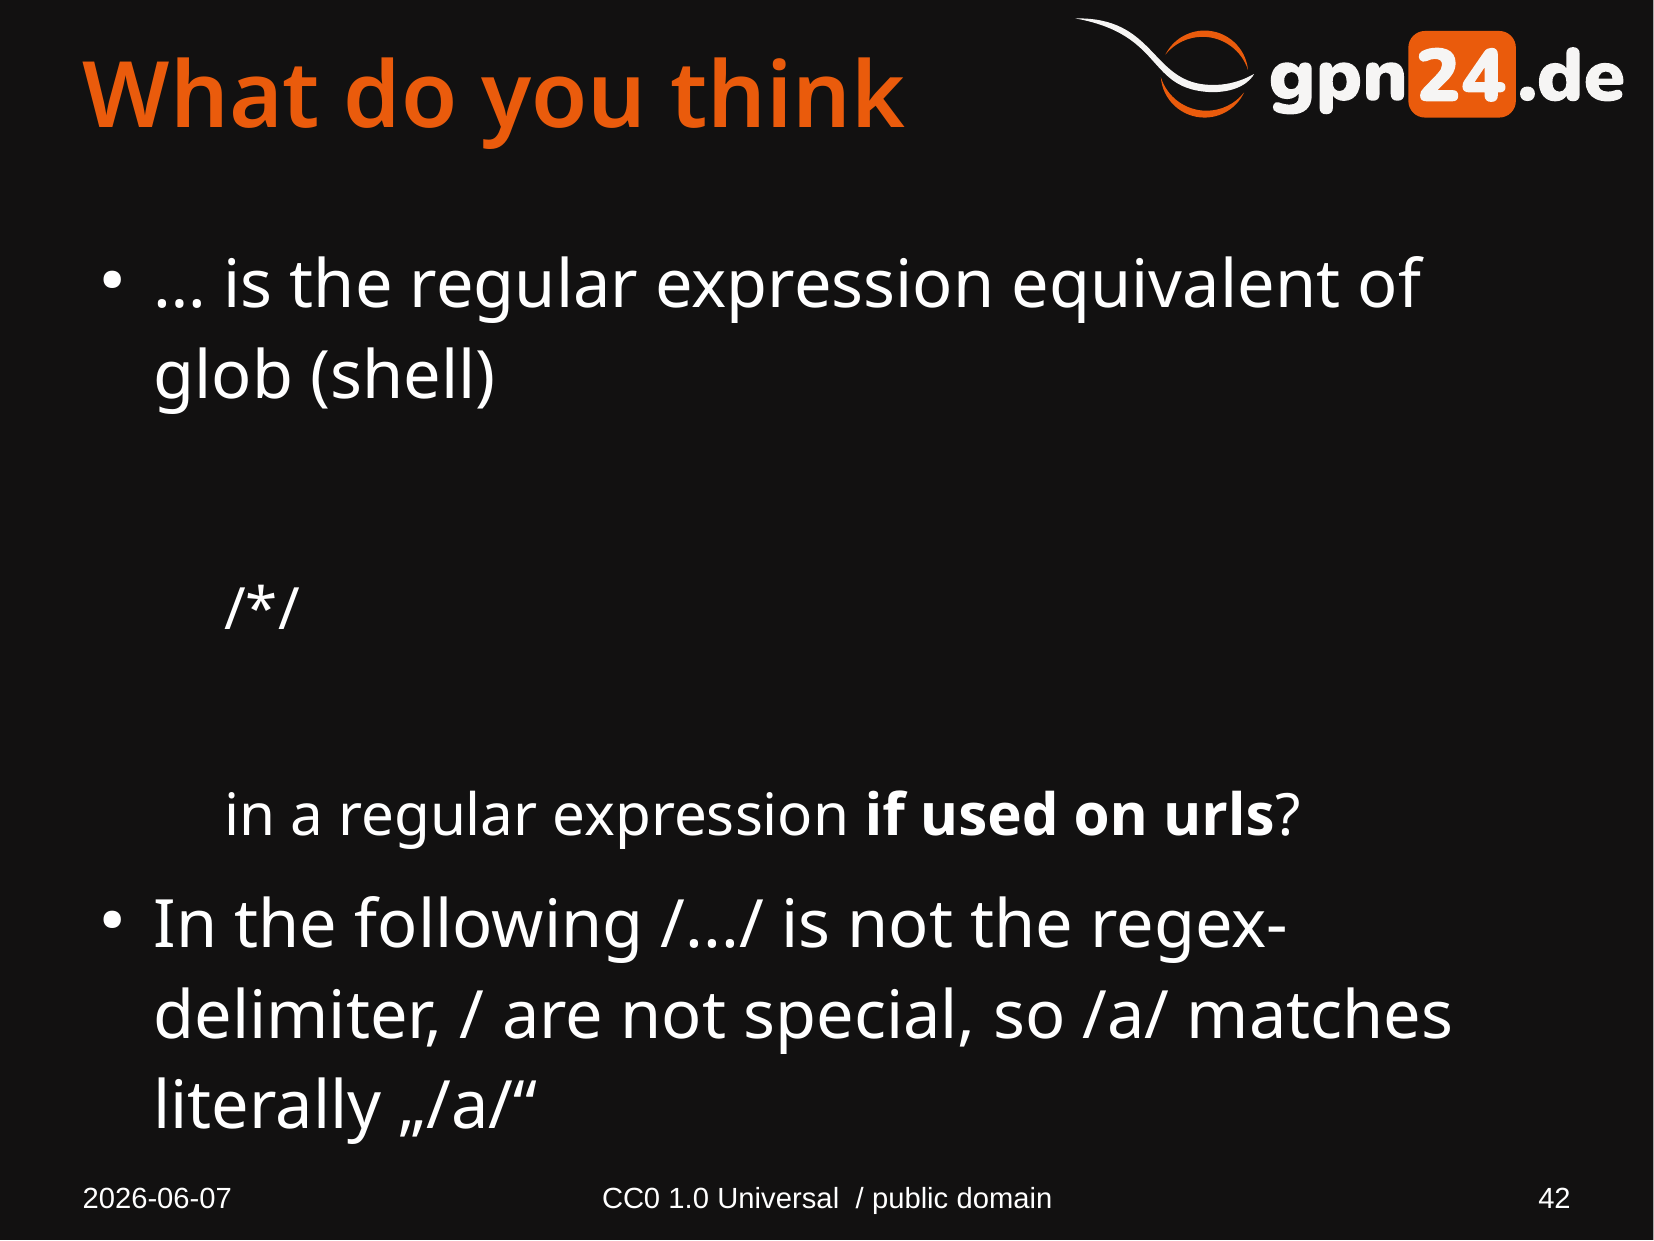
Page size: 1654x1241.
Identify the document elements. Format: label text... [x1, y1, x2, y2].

list … is the regular expression equivalent of glob (shell) /*/ in a regular expression if used on urls? In the following /.../ is not the regex-delimiter, / are not special, so /a/ matches literally „/a/“ [82, 236, 1571, 964]
title What do you think [82, 28, 1004, 155]
